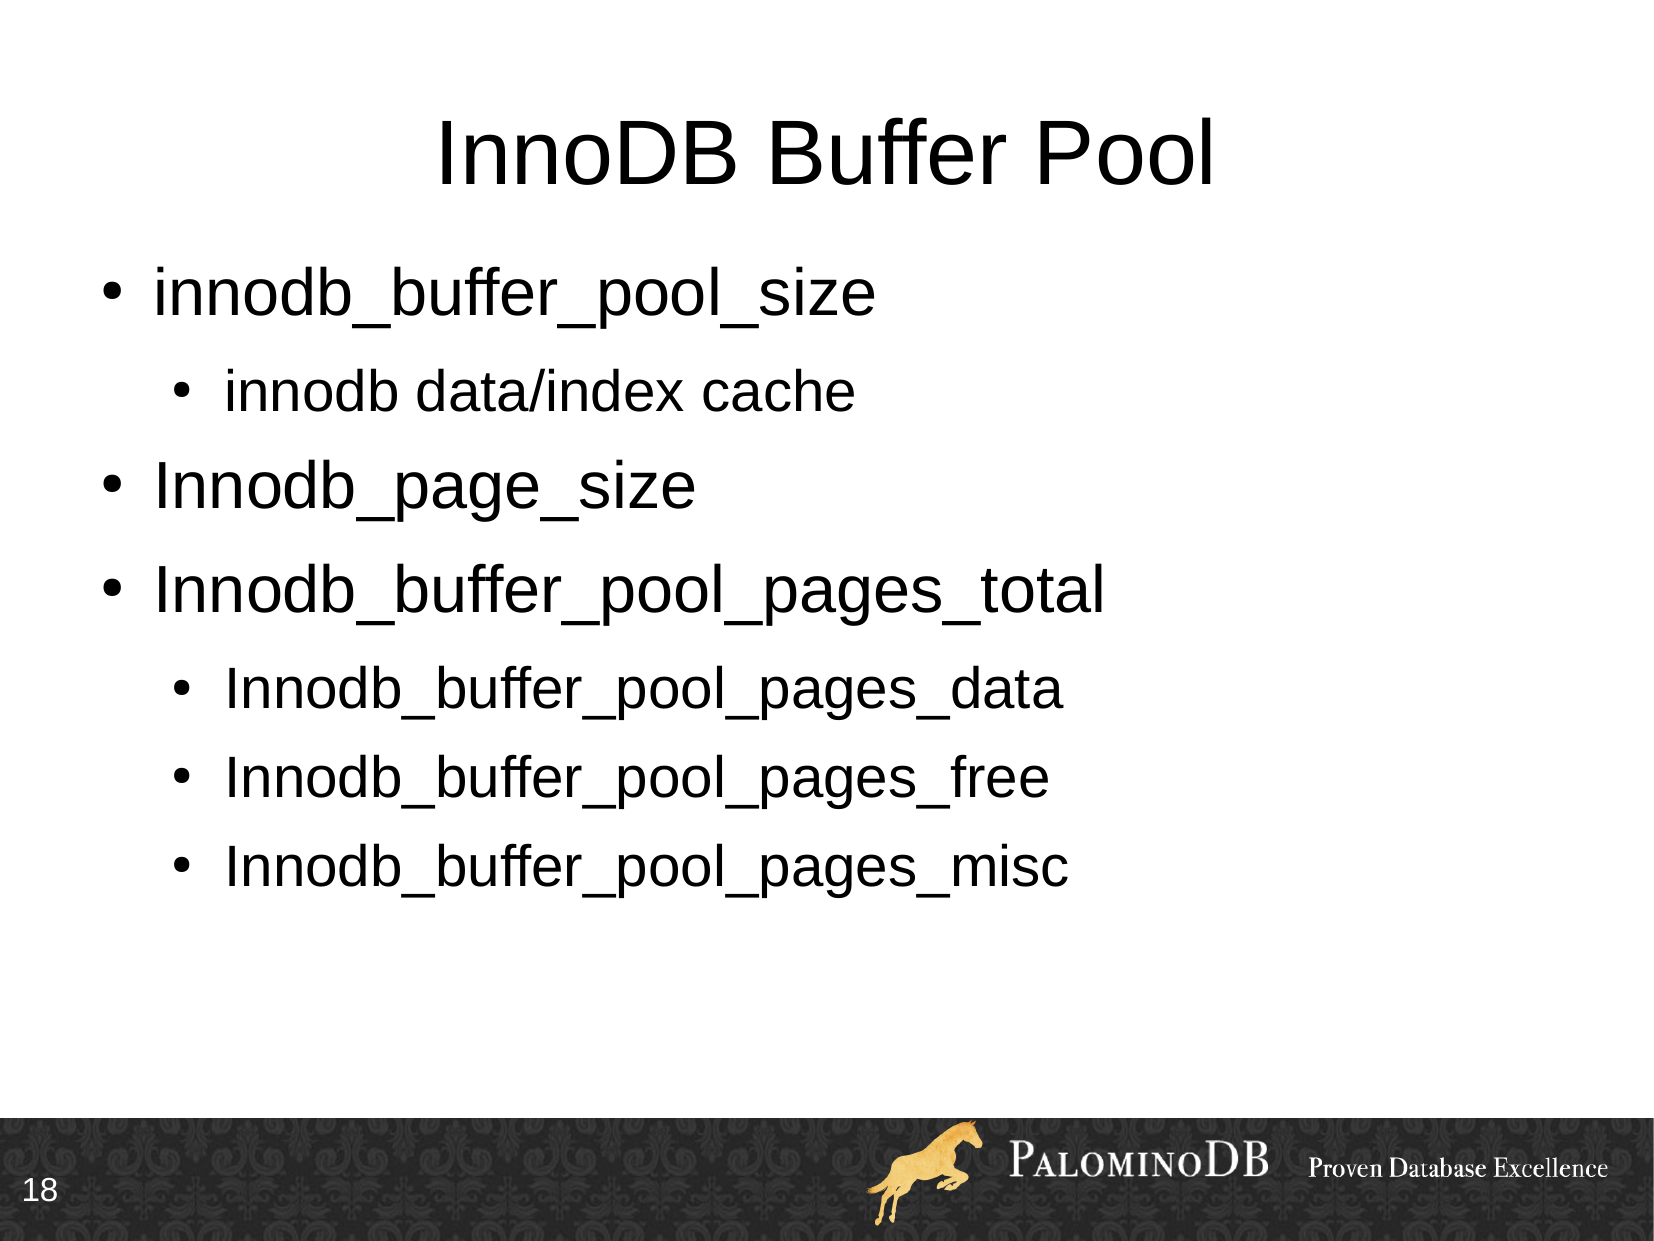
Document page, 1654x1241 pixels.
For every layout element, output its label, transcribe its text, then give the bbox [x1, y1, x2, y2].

picture [0, 1109, 1654, 1241]
title InnoDB Buffer Pool [82, 49, 1571, 254]
list innodb_buffer_pool_size innodb data/index cache Innodb_page_size Innodb_buffer_pool_pages_total Innodb_buffer_pool_pages_data Innodb_buffer_pool_pages_free Innodb_buffer_pool_pages_misc [82, 254, 1571, 1074]
